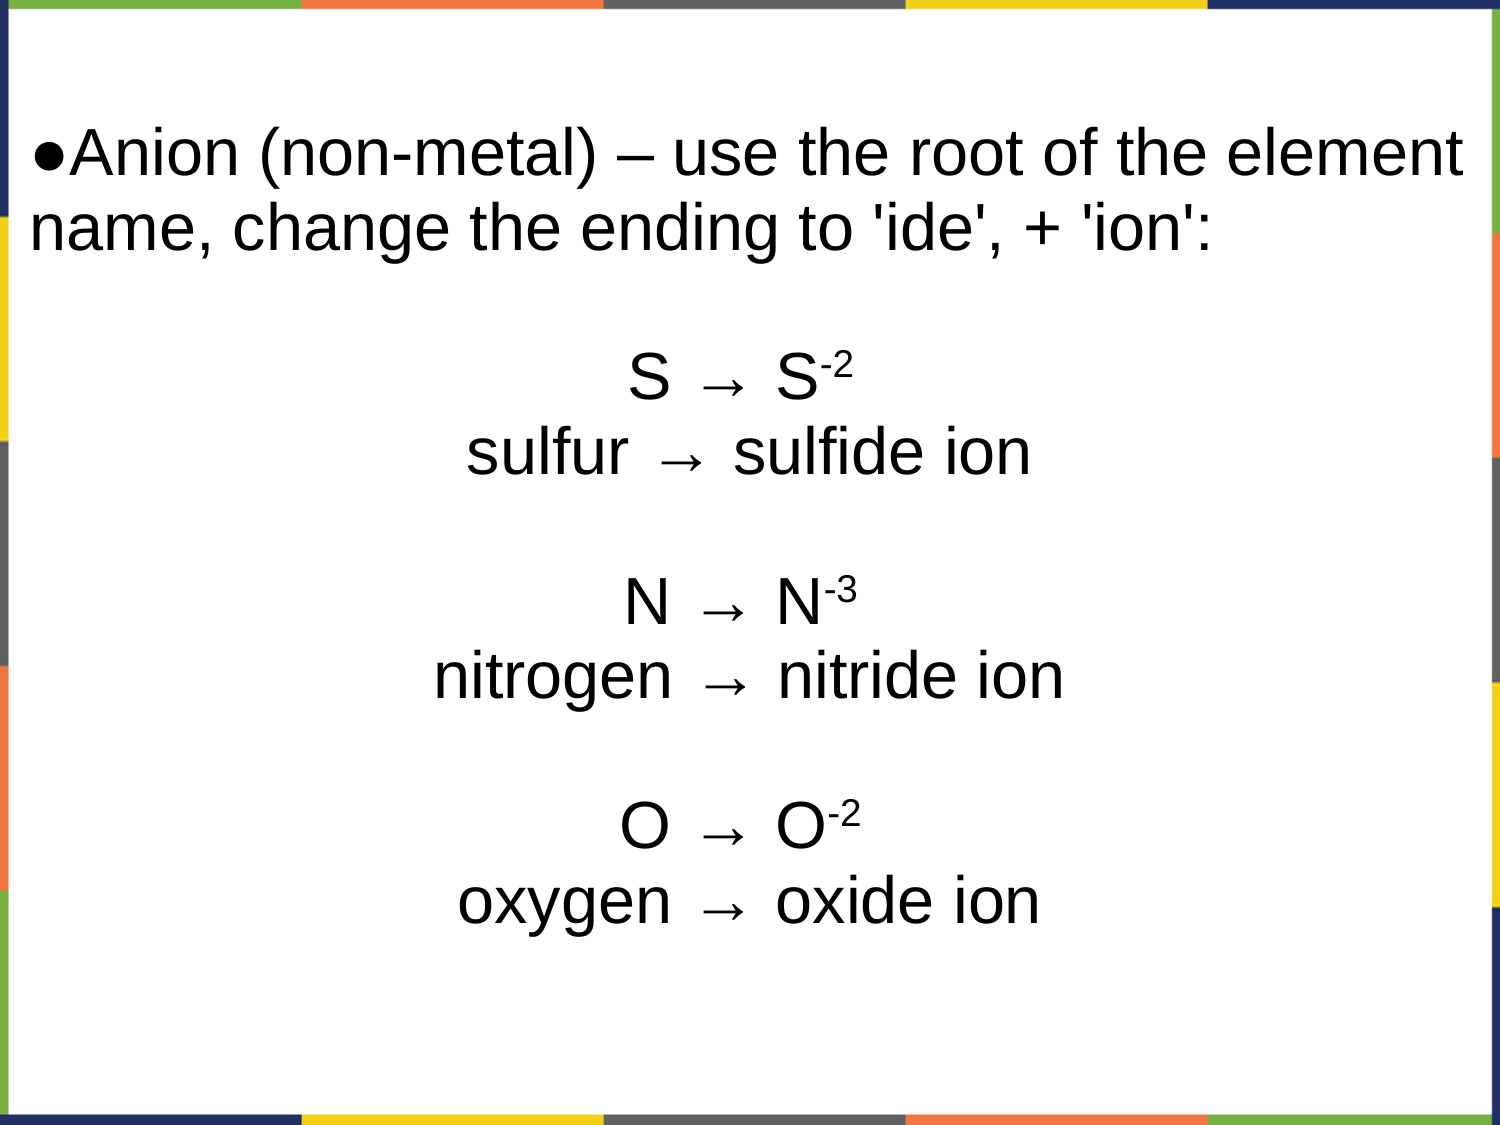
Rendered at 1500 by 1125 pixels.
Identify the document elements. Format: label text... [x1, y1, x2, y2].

picture [0, 0, 1500, 1125]
text_box ●Anion (non-metal) – use the root of the element name, change the ending to 'ide', + 'ion': S → S-2 sulfur → sulfide ion N → N-3 nitrogen → nitride ion O → O-2 oxygen → oxide ion [15, 107, 1486, 946]
